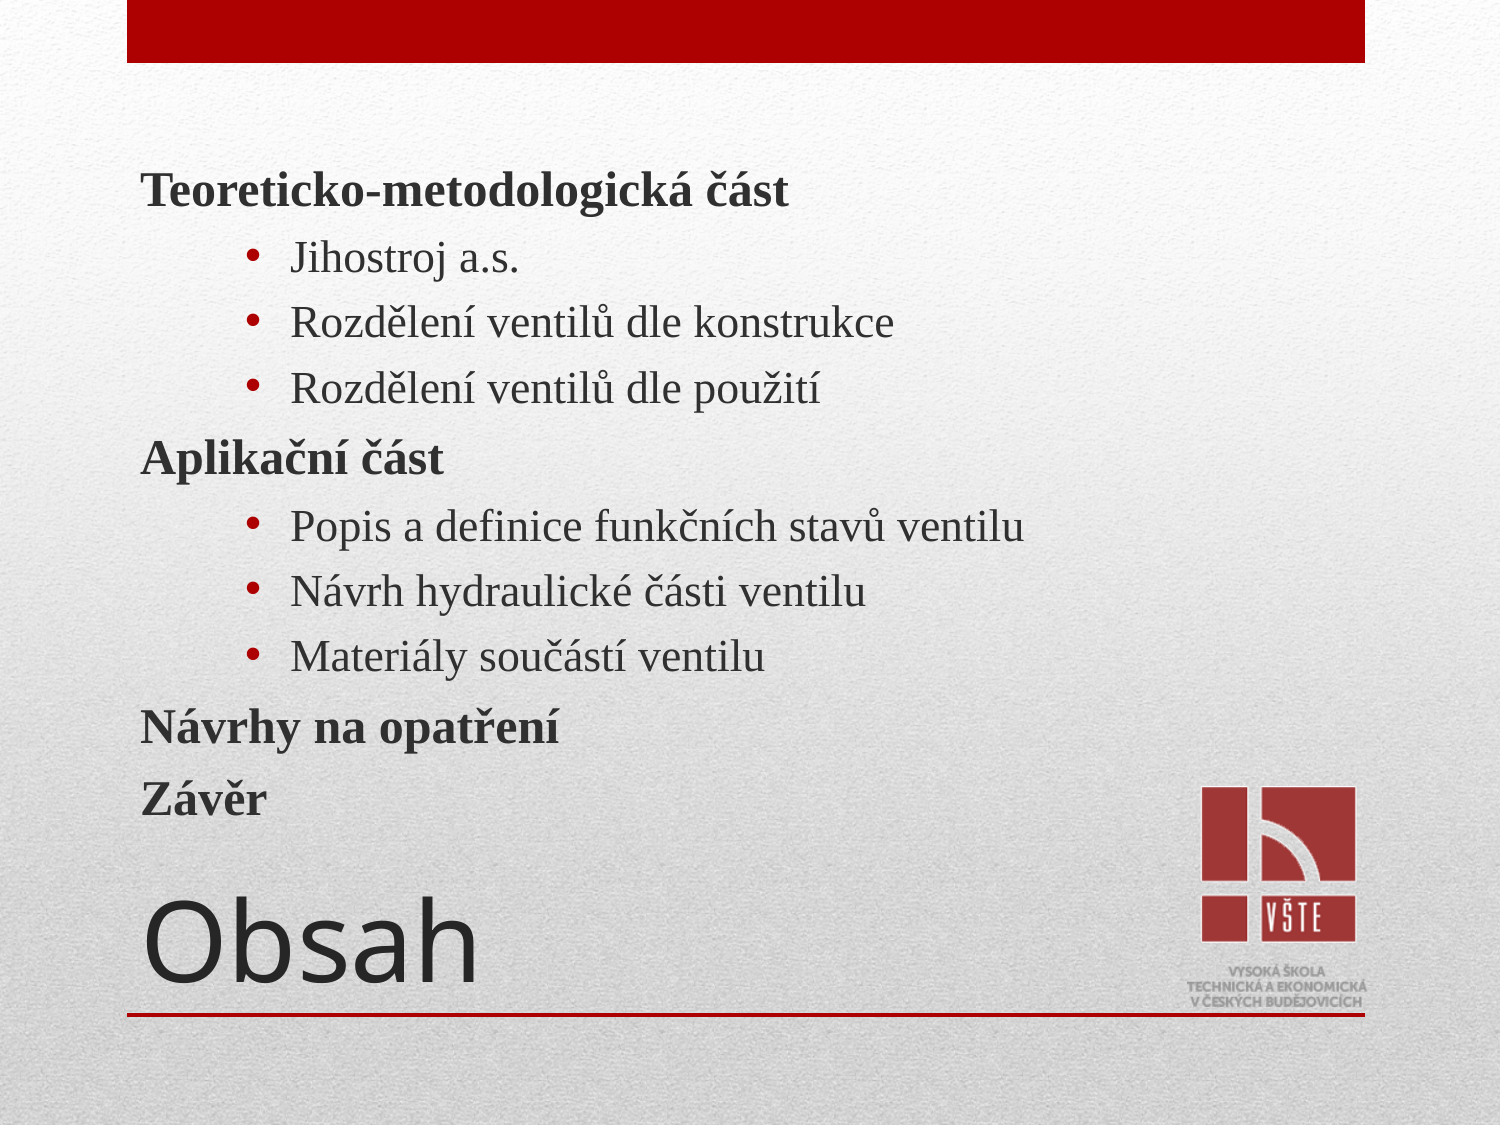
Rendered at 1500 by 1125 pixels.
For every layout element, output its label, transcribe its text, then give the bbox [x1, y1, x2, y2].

picture [1187, 786, 1368, 1007]
list Teoreticko-metodologická část Jihostroj a.s. Rozdělení ventilů dle konstrukce Rozdělení ventilů dle použití Aplikační část Popis a definice funkčních stavů ventilu Návrh hydraulické části ventilu Materiály součástí ventilu Návrhy na opatření Závěr [125, 112, 1363, 870]
title Obsah [125, 870, 1238, 1013]
